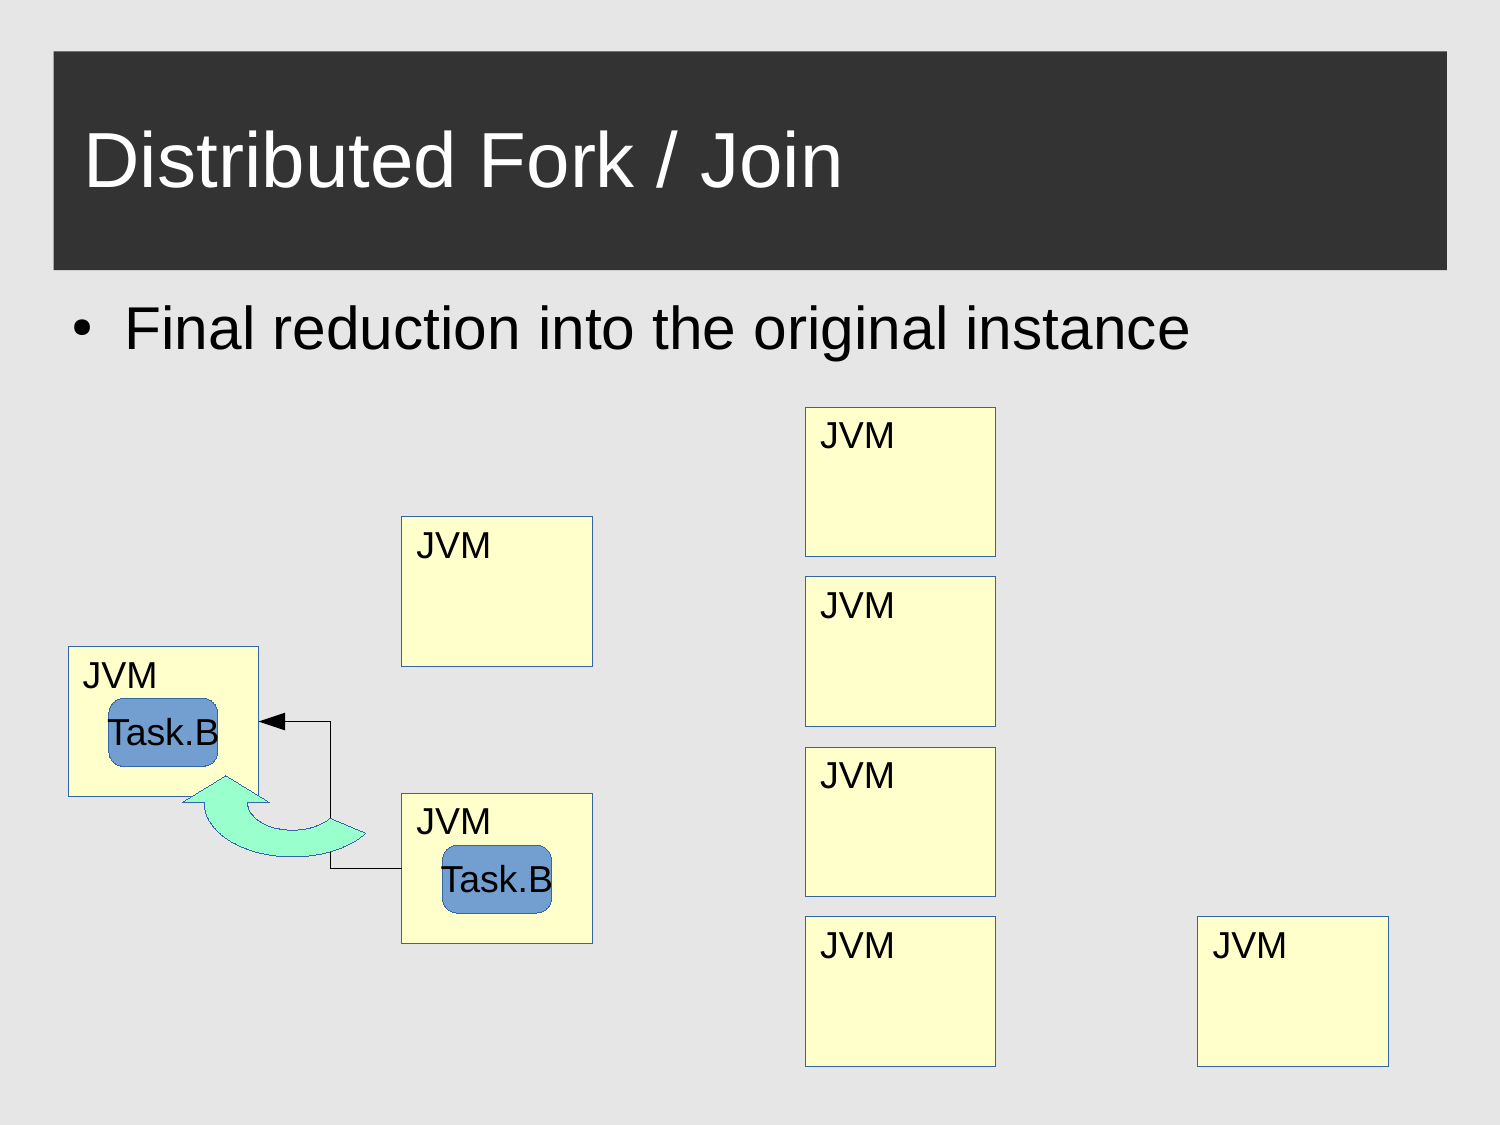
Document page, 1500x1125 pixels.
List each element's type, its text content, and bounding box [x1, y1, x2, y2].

text_box [805, 916, 996, 1067]
text_box Task.B [442, 845, 552, 914]
text_box JVM [805, 747, 942, 805]
text_box [68, 646, 366, 857]
text_box JVM [68, 646, 205, 704]
text_box JVM [805, 916, 942, 974]
text_box [805, 747, 996, 897]
text_box Task.B [108, 698, 218, 767]
text_box JVM [401, 793, 538, 851]
text_box JVM [401, 516, 538, 574]
text_box [1197, 916, 1389, 1067]
title Distributed Fork / Join [53, 51, 1447, 271]
text_box JVM [805, 407, 942, 464]
text_box [401, 516, 593, 667]
text_box [805, 407, 996, 557]
list Final reduction into the original instance [53, 294, 1447, 422]
text_box JVM [1197, 916, 1334, 974]
text_box [805, 576, 996, 727]
text_box [401, 793, 593, 944]
text_box JVM [805, 576, 942, 634]
